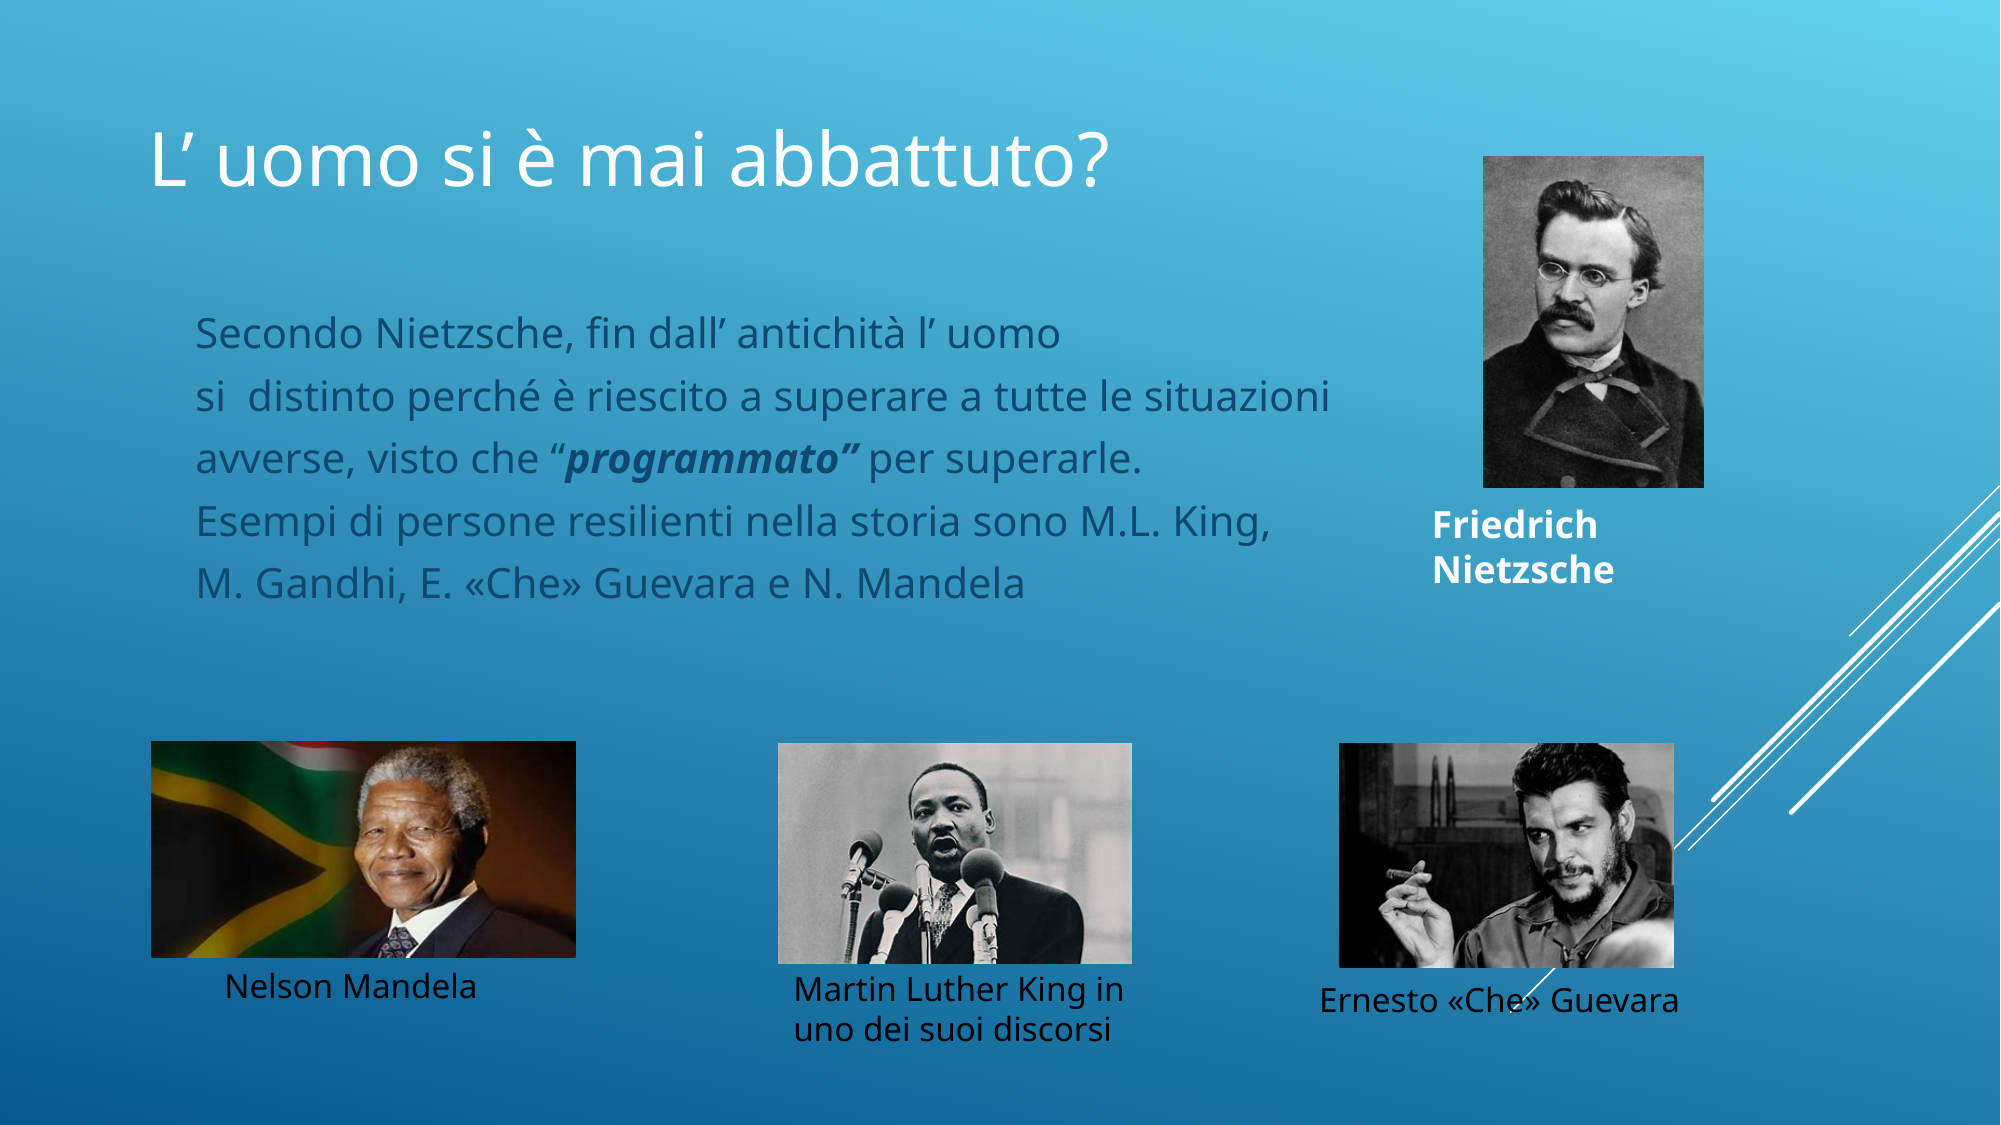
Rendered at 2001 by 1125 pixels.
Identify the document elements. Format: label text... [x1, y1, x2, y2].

text_box Friedrich Nietzsche [1416, 493, 1807, 554]
text_box Martin Luther King in uno dei suoi discorsi [778, 960, 1165, 1057]
picture [778, 743, 1132, 960]
title L’ uomo si è mai abbattuto? [133, 32, 1534, 188]
text_box Nelson Mandela [209, 957, 778, 1014]
list Secondo Nietzsche, fin dall’ antichità l’ uomo si distinto perché è riescito a superare a tutte le situazioni avverse, visto che “programmato” per superarle. Esempi di persone resilienti nella storia sono M.L. King, M. Gandhi, E. «Che» Guevara e N. Mandela [133, 188, 1644, 976]
text_box Ernesto «Che» Guevara [1304, 972, 1883, 1028]
picture [1339, 743, 1674, 968]
picture [1483, 156, 1704, 488]
picture [151, 741, 576, 958]
